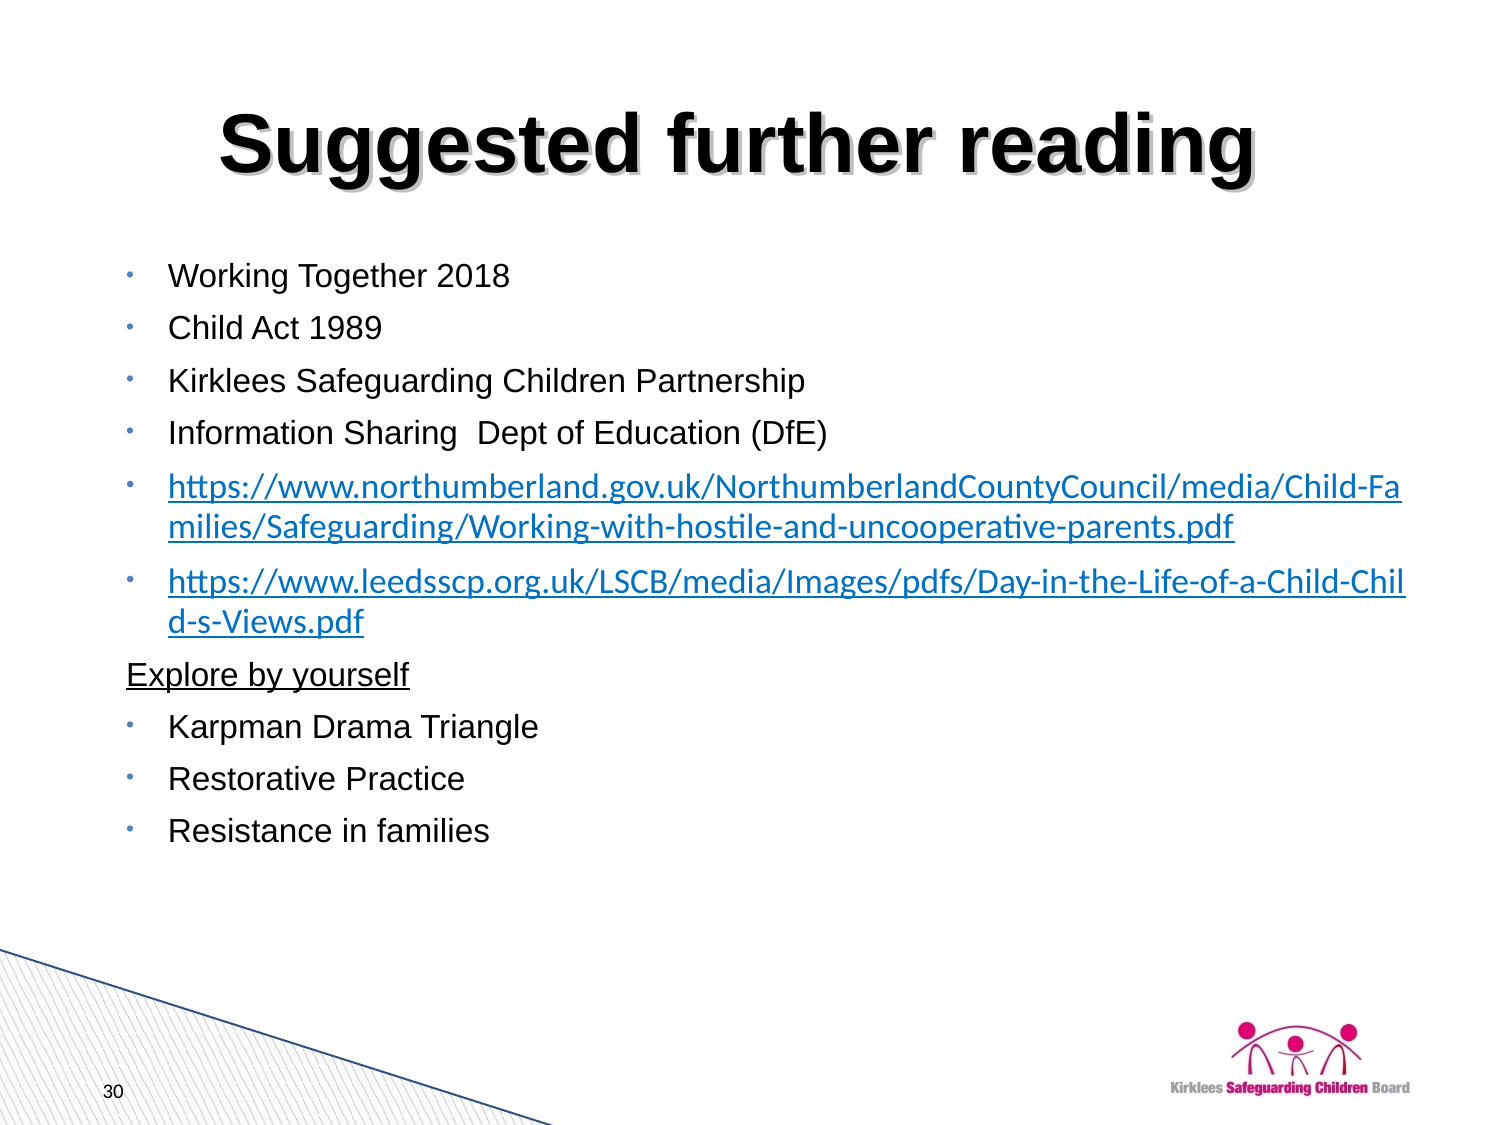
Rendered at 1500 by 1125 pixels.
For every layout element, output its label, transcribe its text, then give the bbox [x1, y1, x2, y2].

list Working Together 2018 Child Act 1989 Kirklees Safeguarding Children Partnership Information Sharing Dept of Education (DfE) https://www.northumberland.gov.uk/NorthumberlandCountyCouncil/media/Child-Families/Safeguarding/Working-with-hostile-and-uncooperative-parents.pdf https://www.leedsscp.org.uk/LSCB/media/Images/pdfs/Day-in-the-Life-of-a-Child-Child-s-Views.pdf Explore by yourself Karpman Drama Triangle Restorative Practice Resistance in families [75, 243, 1426, 986]
title Suggested further reading [75, 45, 1426, 233]
text_box [87, 1050, 148, 1111]
